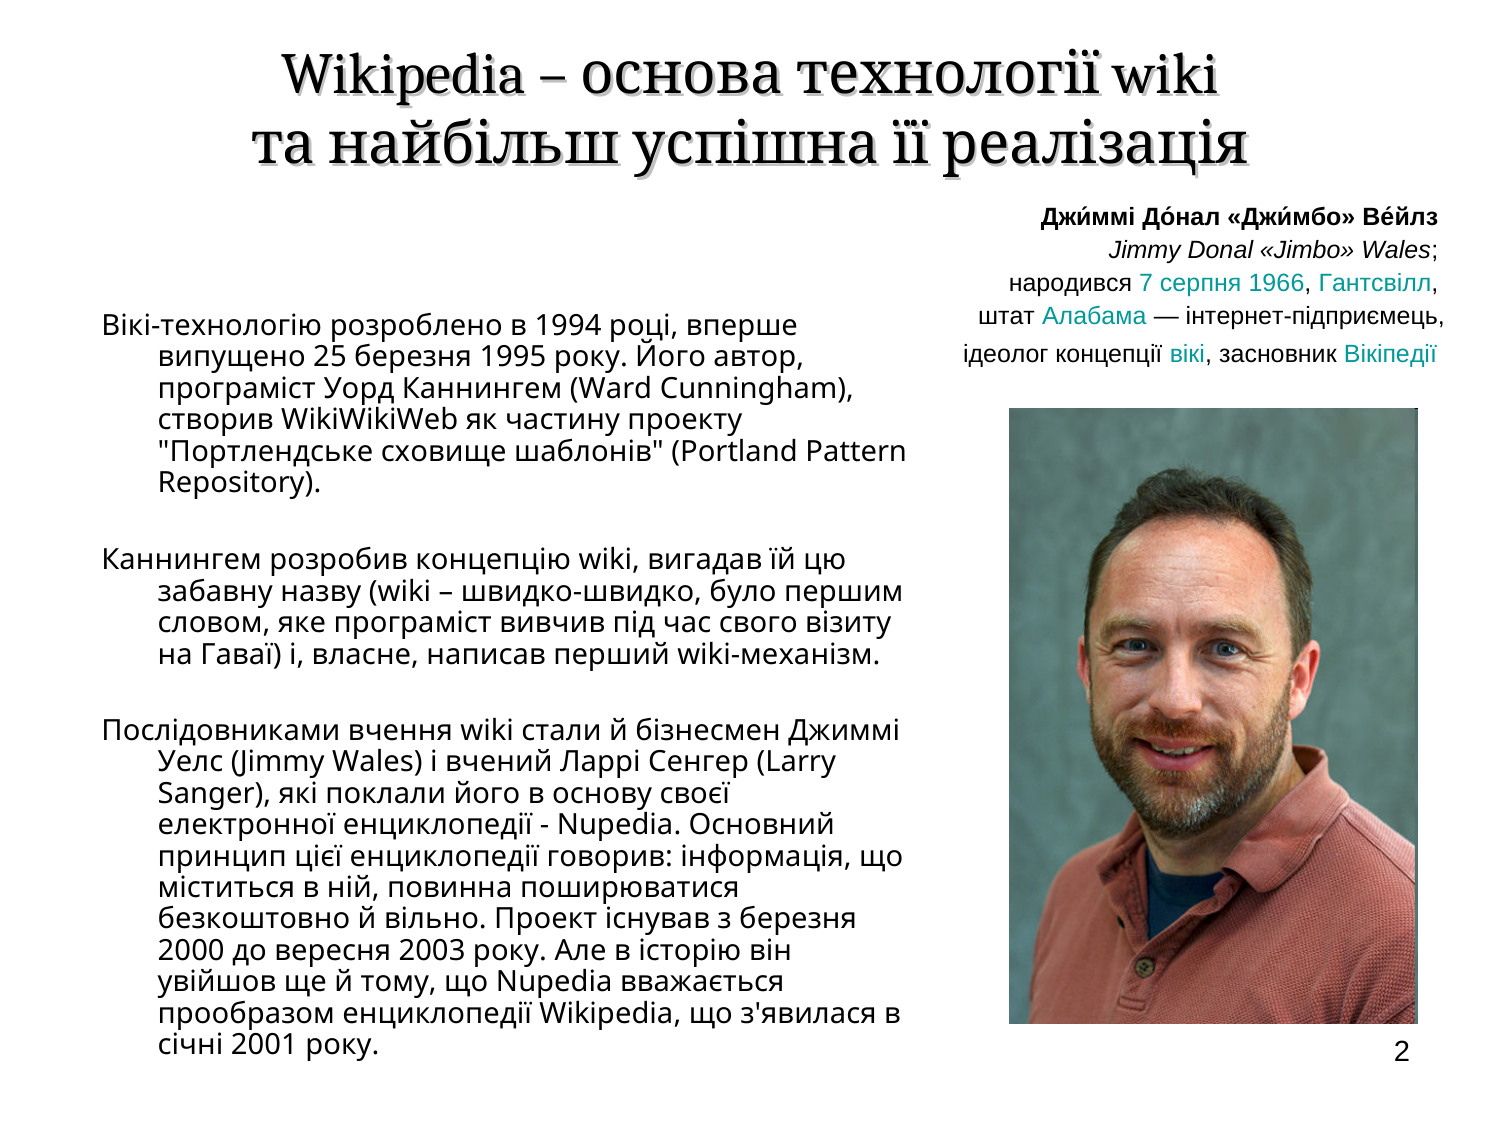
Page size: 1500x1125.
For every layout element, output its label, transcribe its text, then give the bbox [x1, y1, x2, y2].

title Wikipedia – основа технології wiki та найбільш успішна її реалізація [75, 0, 1426, 184]
list Джи́ммі До́нал «Джи́мбо» Ве́йлз Jimmy Donal «Jimbo» Wales; народився 7 серпня 1966, Гантсвілл, штат Алабама — інтернет-підприємець, ідеолог концепції вікі, засновник Вікіпедії [856, 196, 1461, 421]
picture [1009, 408, 1418, 1024]
text_box Вікі-технологію розроблено в 1994 році, вперше випущено 25 березня 1995 року. Його автор, програміст Уорд Каннингем (Ward Cunningham), створив WikiWikiWeb як частину проекту "Портлендське сховище шаблонів" (Portland Pattern Repository). Каннингем розробив концепцію wiki, вигадав їй цю забавну назву (wiki – швидко-швидко, було першим словом, яке програміст вивчив під час свого візиту на Гаваї) і, власне, написав перший wiki-механізм. Послідовниками вчення wiki стали й бізнесмен Джиммі Уелс (Jimmy Wales) і вчений Ларрі Сенгер (Larry Sanger), які поклали його в основу своєї електронної енциклопедії - Nupedia. Основний принцип цієї енциклопедії говорив: інформація, що міститься в ній, повинна поширюватися безкоштовно й вільно. Проект існував з березня 2000 до вересня 2003 року. Але в історію він увійшов ще й тому, що Nupedia вважається прообразом енциклопедії Wikipedia, що з'явилася в січні 2001 року. [86, 302, 928, 1059]
